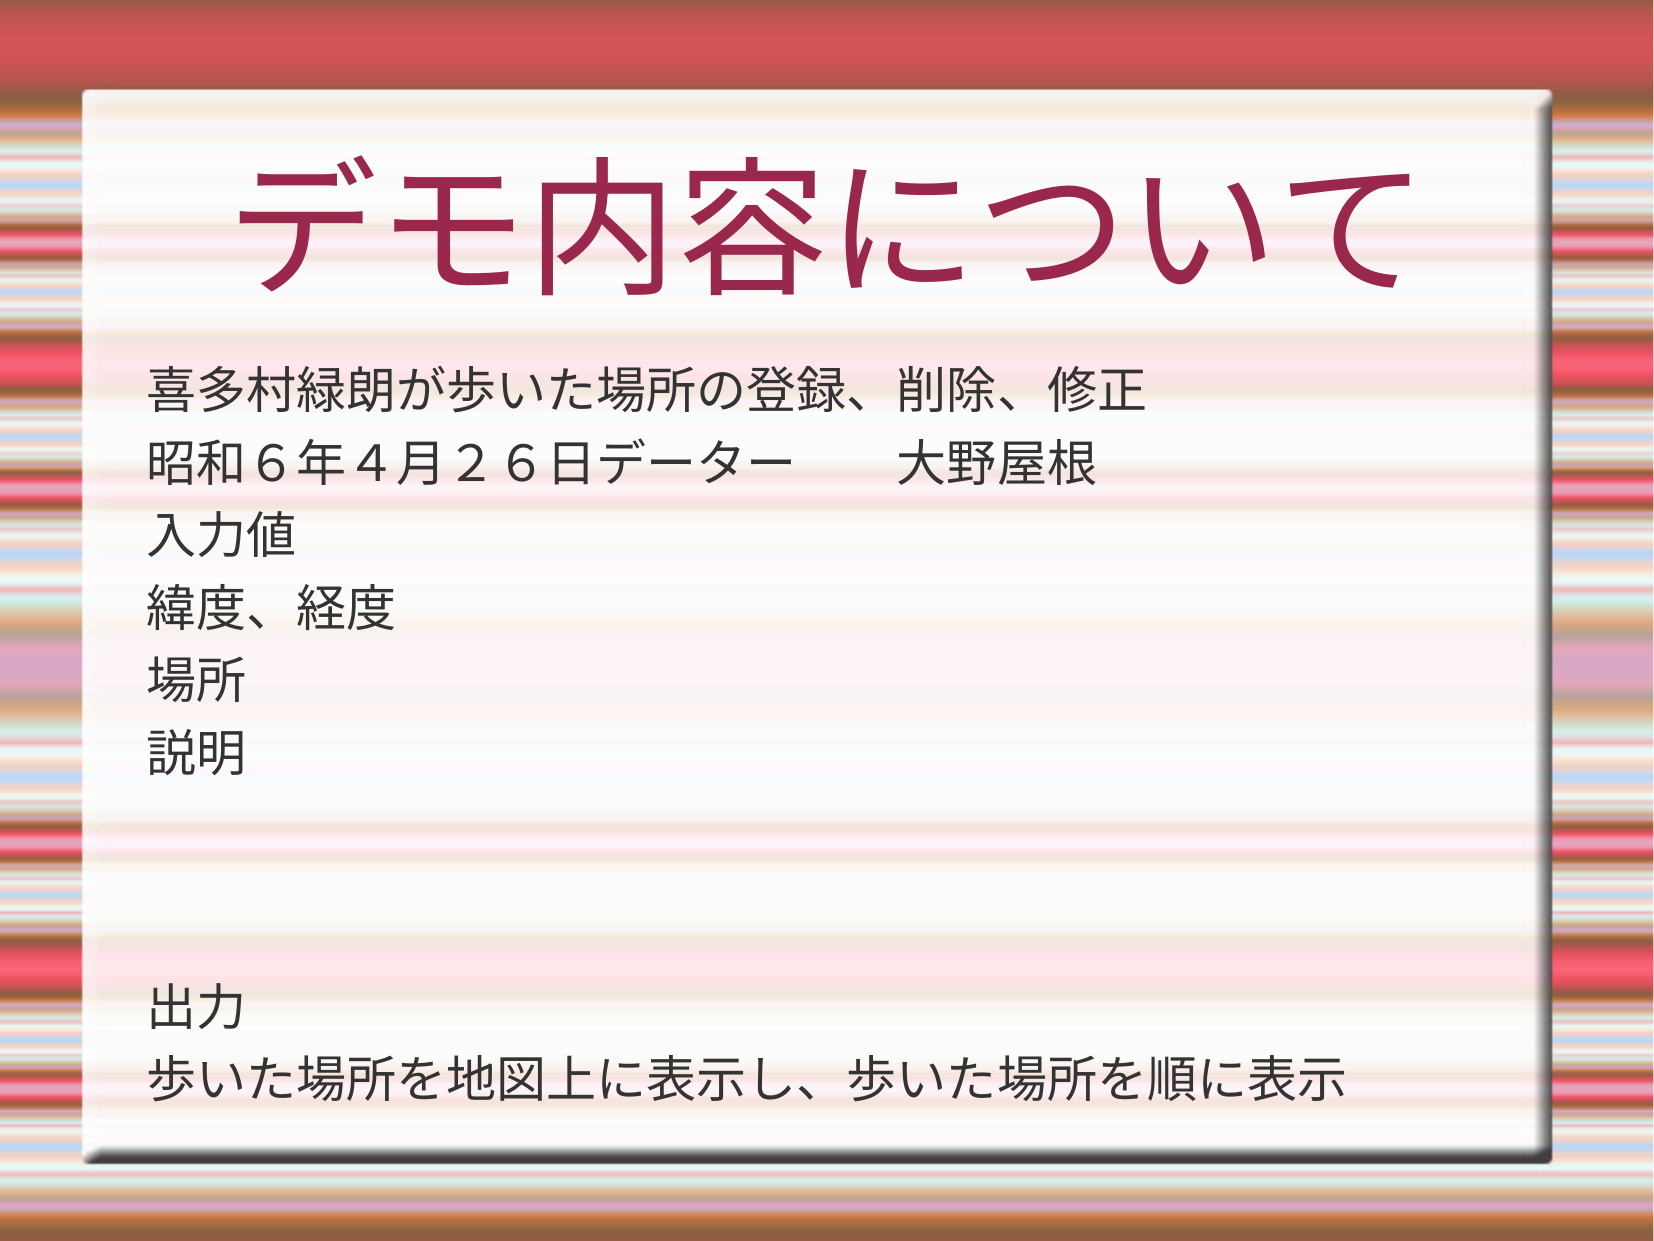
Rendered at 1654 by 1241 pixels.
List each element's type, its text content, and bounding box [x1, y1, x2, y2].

list 喜多村緑朗が歩いた場所の登録、削除、修正 昭和６年４月２６日データー 大野屋根 入力値 緯度、経度 場所 説明 出力 歩いた場所を地図上に表示し、歩いた場所を順に表示 [134, 350, 1516, 1133]
picture [0, 0, 1654, 1241]
title デモ内容について [121, 114, 1534, 322]
